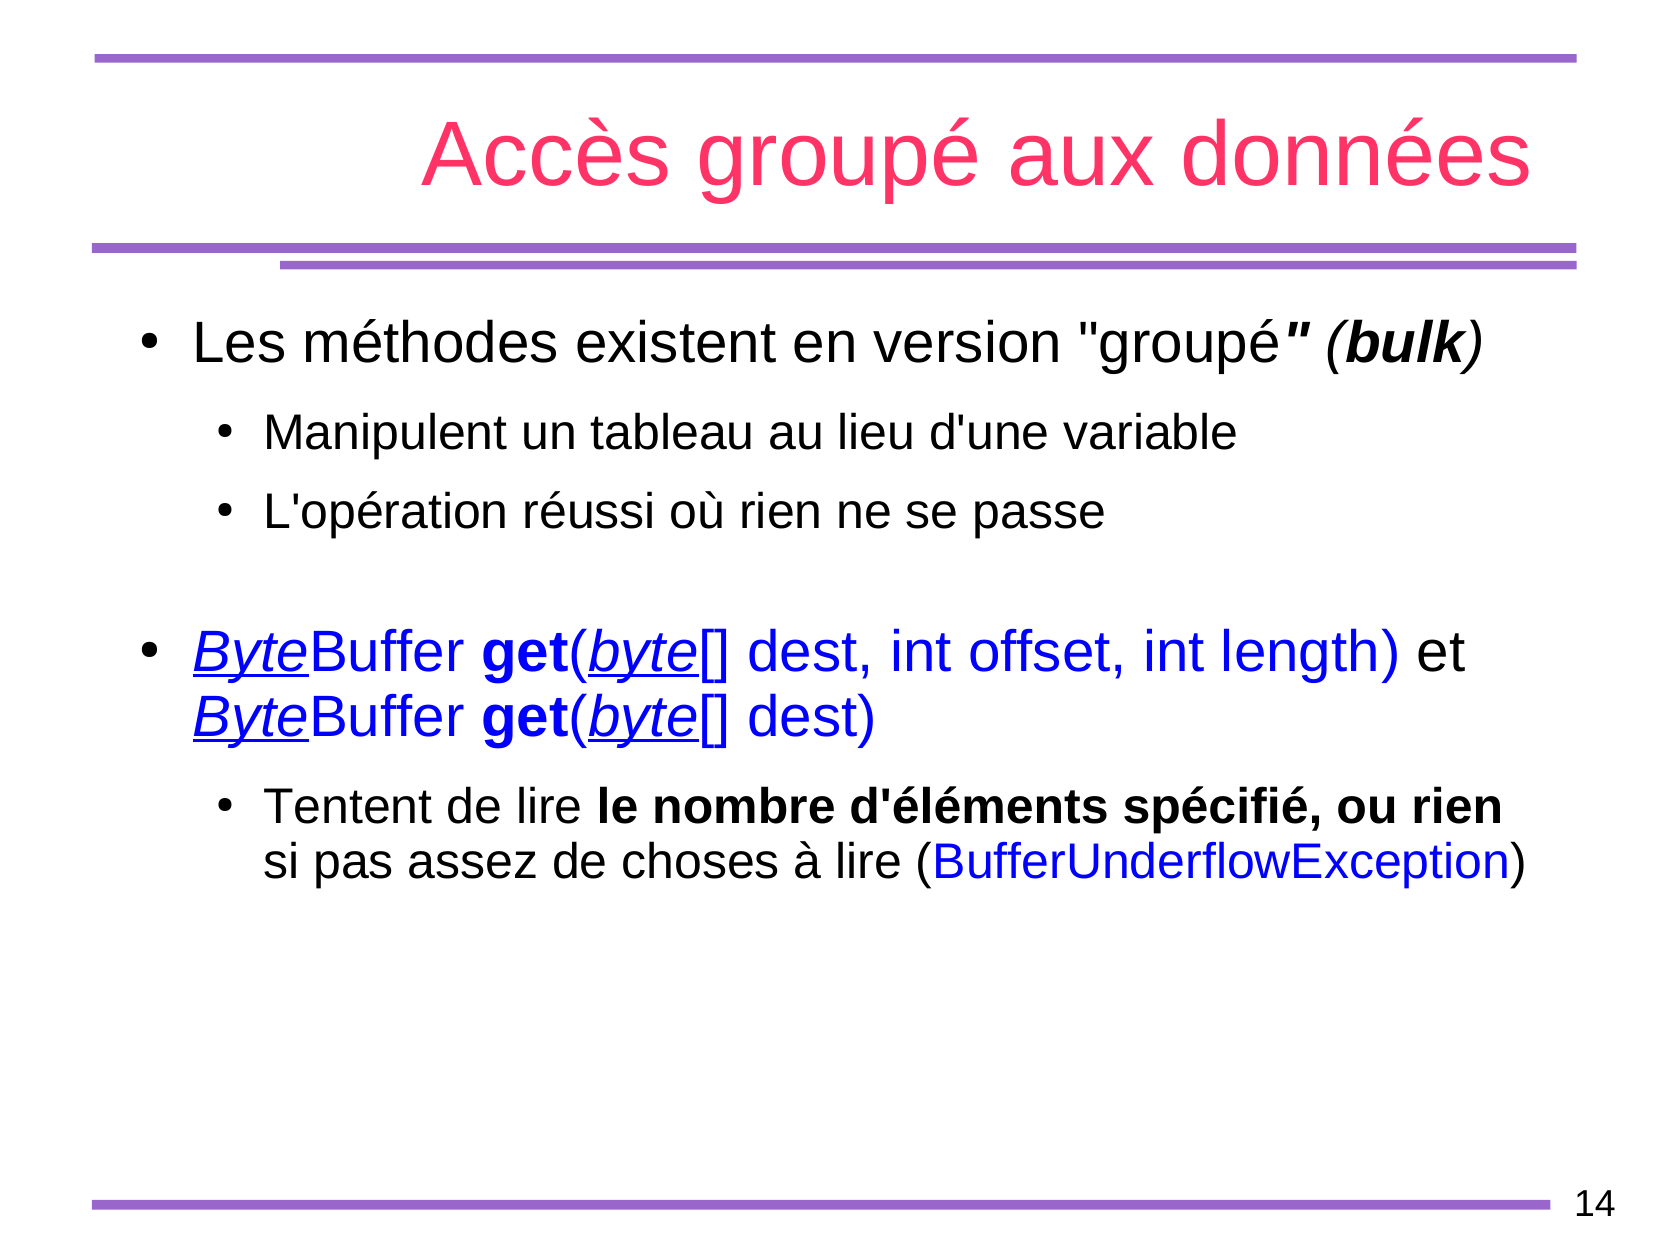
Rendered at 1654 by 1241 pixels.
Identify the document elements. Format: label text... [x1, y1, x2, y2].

title Accès groupé aux données [121, 49, 1534, 257]
list Les méthodes existent en version "groupé" (bulk) Manipulent un tableau au lieu d'une variable L'opération réussi où rien ne se passe ByteBuffer get(byte[] dest, int offset, int length) et ByteBuffer get(byte[] dest) Tentent de lire le nombre d'éléments spécifié, ou rien si pas assez de choses à lire (BufferUnderflowException) [121, 309, 1534, 1162]
